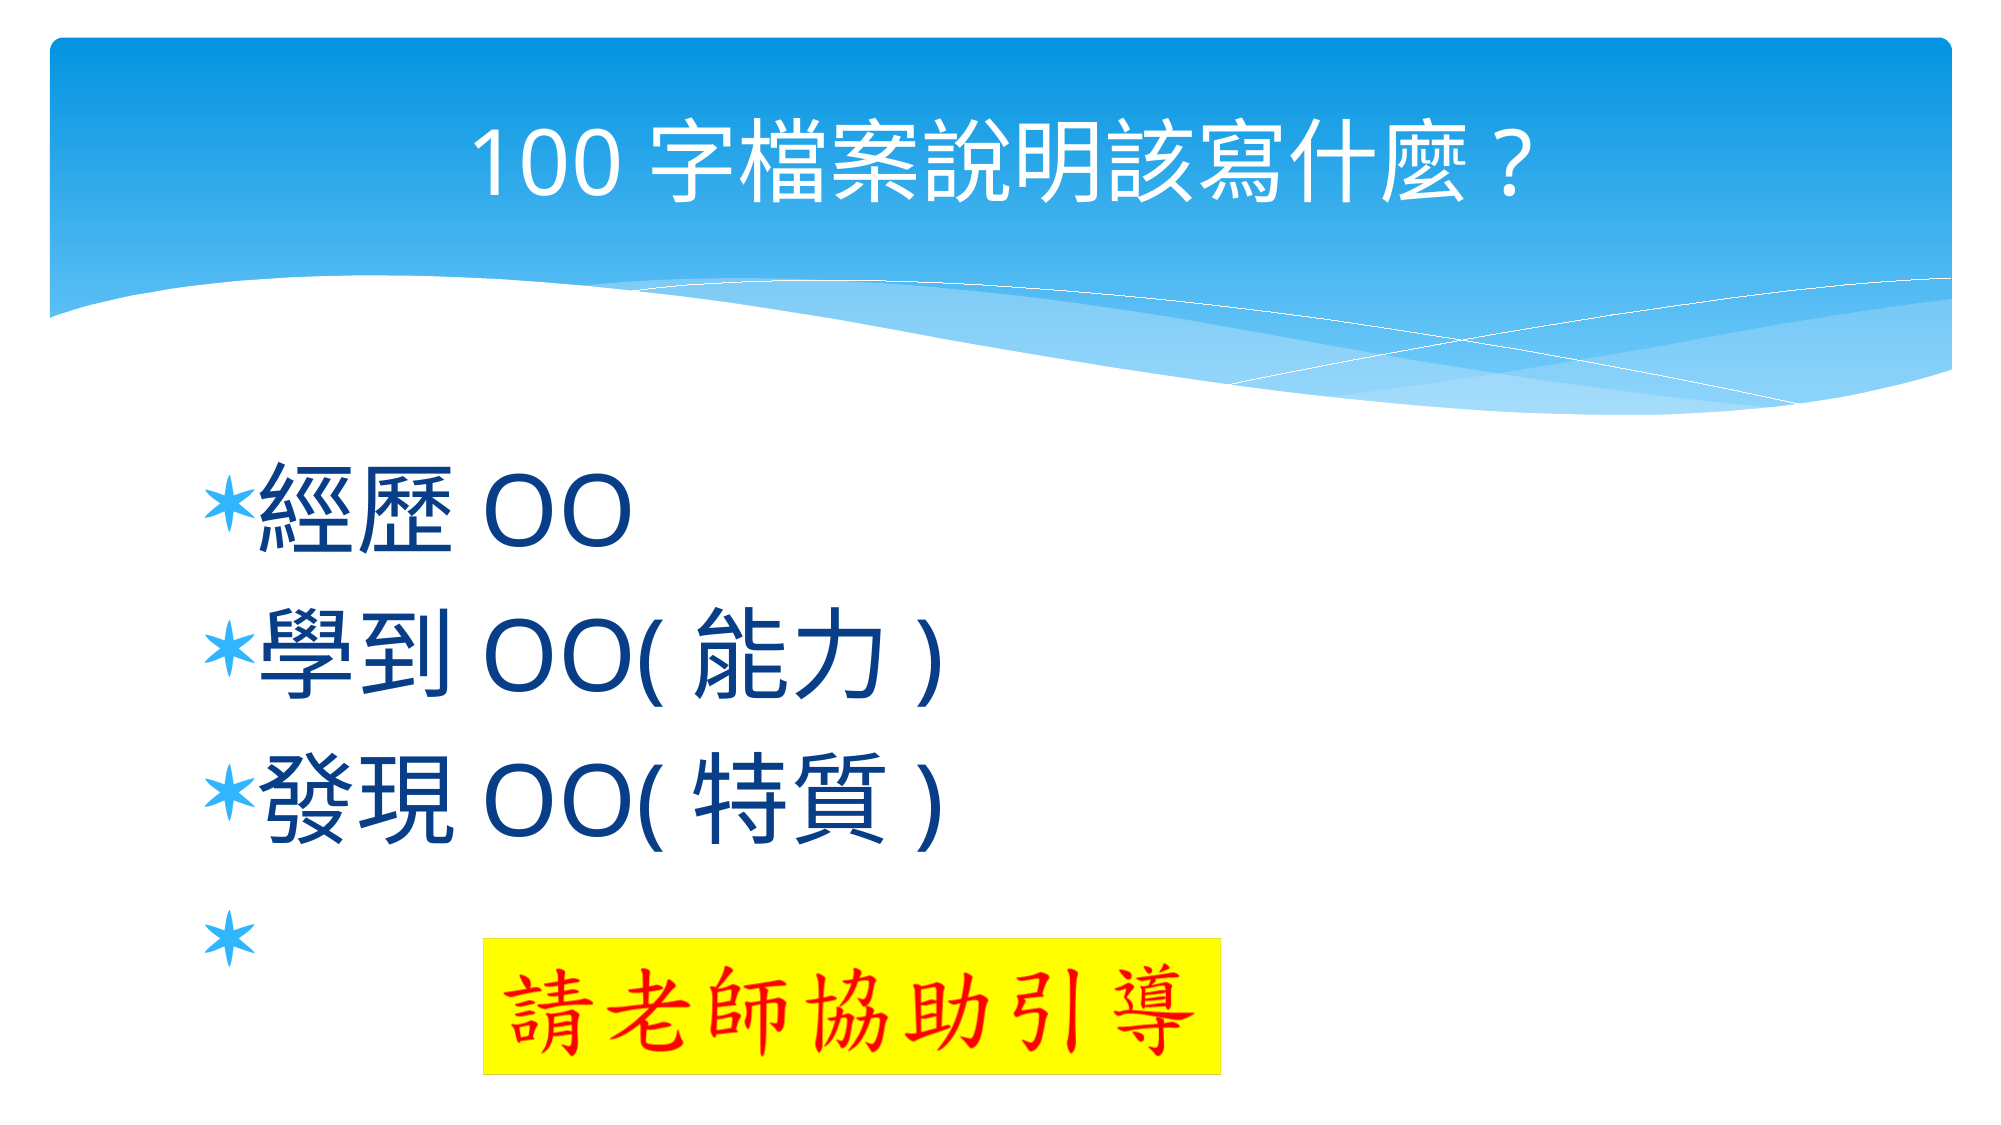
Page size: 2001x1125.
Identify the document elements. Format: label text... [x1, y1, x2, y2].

picture [438, 913, 1259, 1125]
list 經歷OO 學到OO(能力) 發現OO(特質) [190, 438, 1812, 1005]
title 100字檔案說明該寫什麼? [99, 55, 1900, 262]
